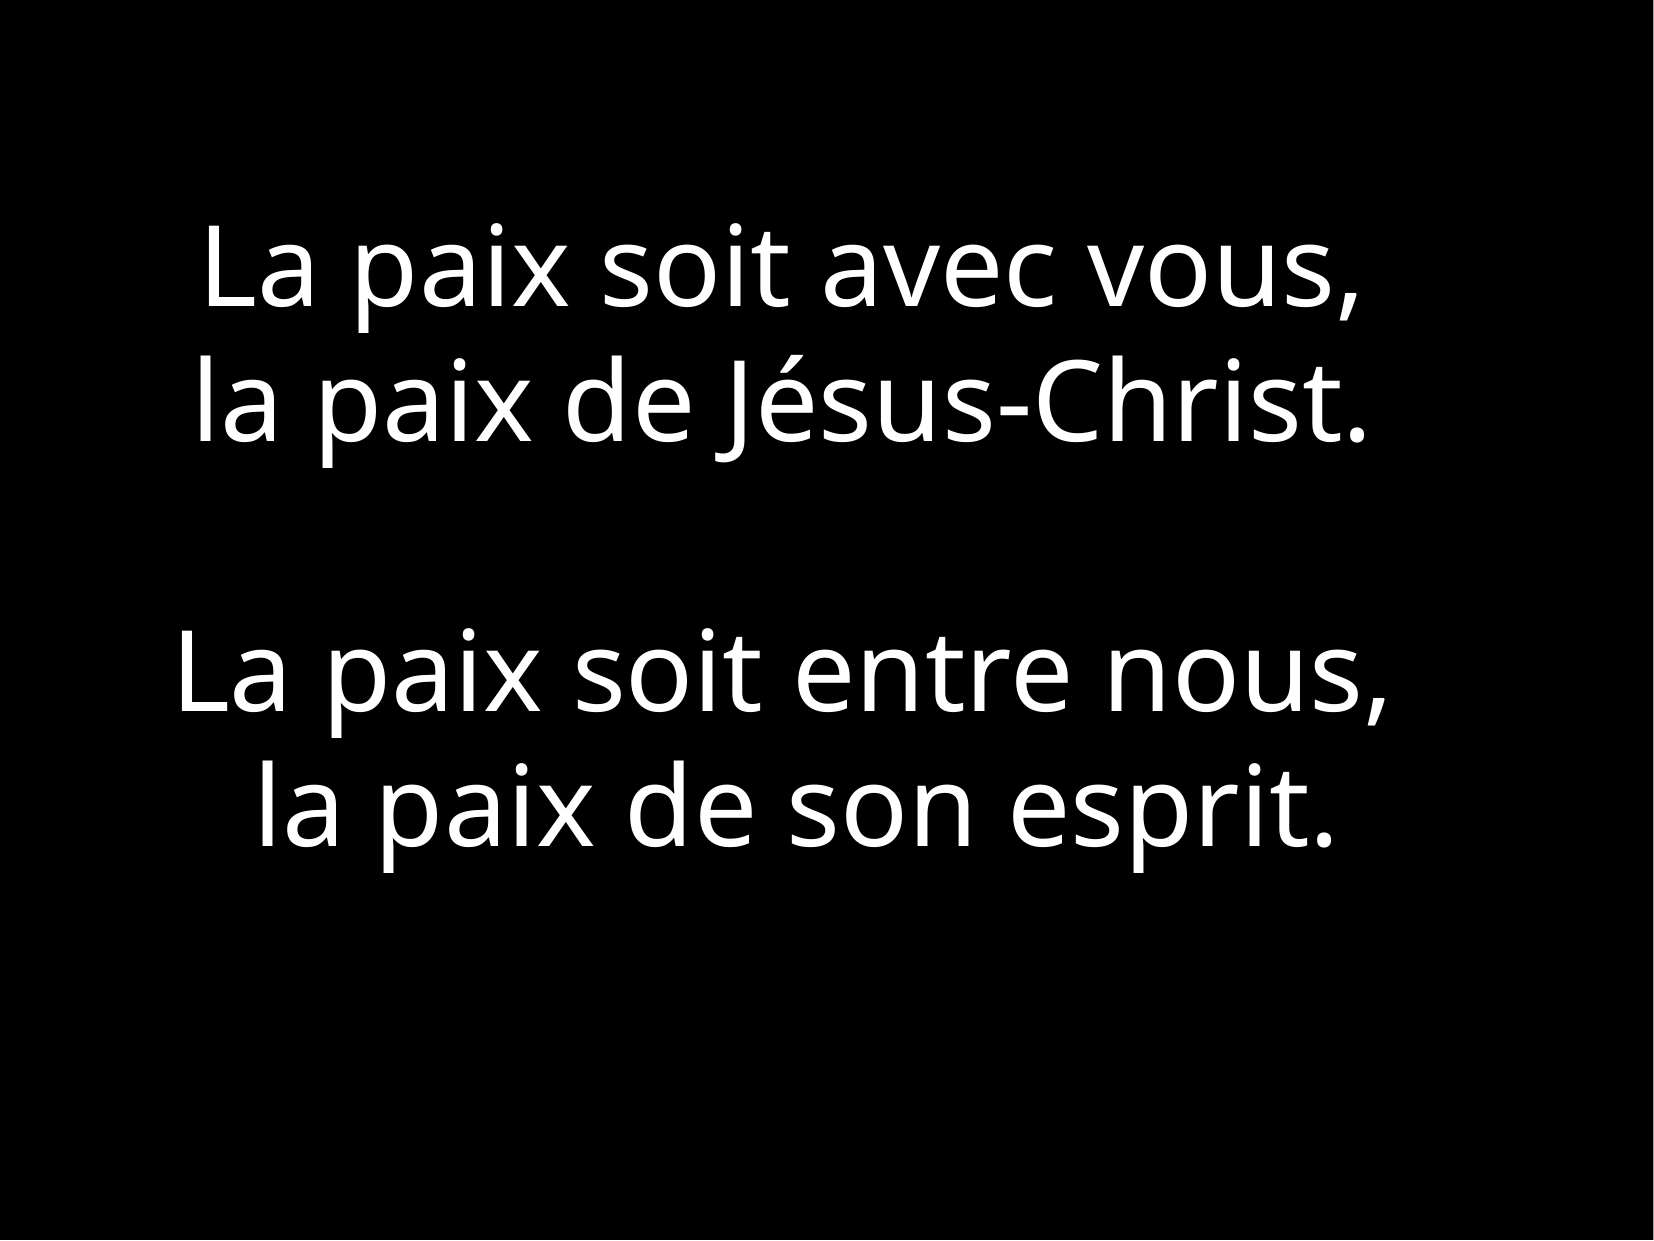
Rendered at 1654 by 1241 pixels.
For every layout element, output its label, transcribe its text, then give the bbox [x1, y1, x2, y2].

text_box La paix soit avec vous, la paix de Jésus-Christ. La paix soit entre nous, la paix de son esprit. [88, 88, 1507, 975]
